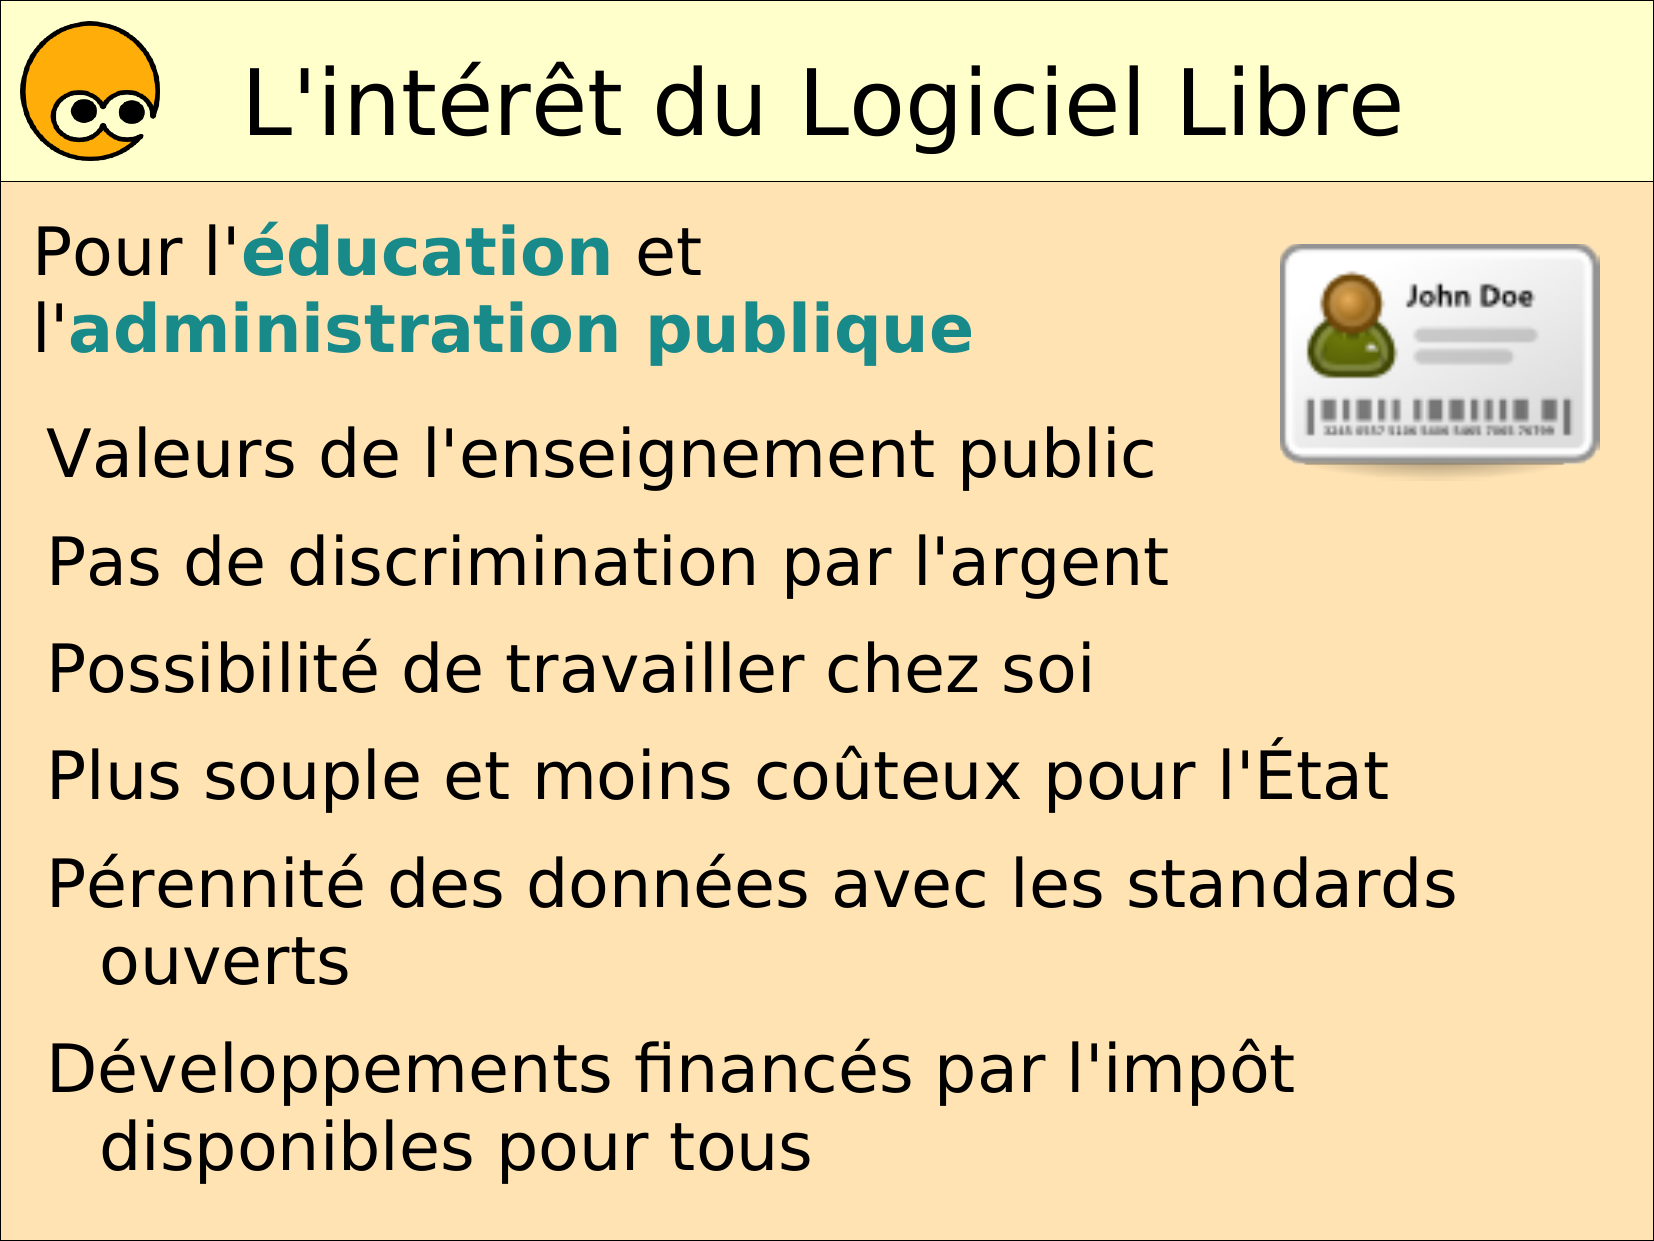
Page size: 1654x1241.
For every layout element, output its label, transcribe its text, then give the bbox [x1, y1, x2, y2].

picture [1280, 244, 1600, 481]
list Pour l'éducation et l'administration publique Valeurs de l'enseignement public Pas de discrimination par l'argent Possibilité de travailler chez soi Plus souple et moins coûteux pour l'État Pérennité des données avec les standards ouverts Développements financés par l'impôt disponibles pour tous [28, 213, 1573, 1186]
picture [20, 21, 80, 161]
title L'intérêt du Logiciel Libre [80, 0, 1569, 208]
